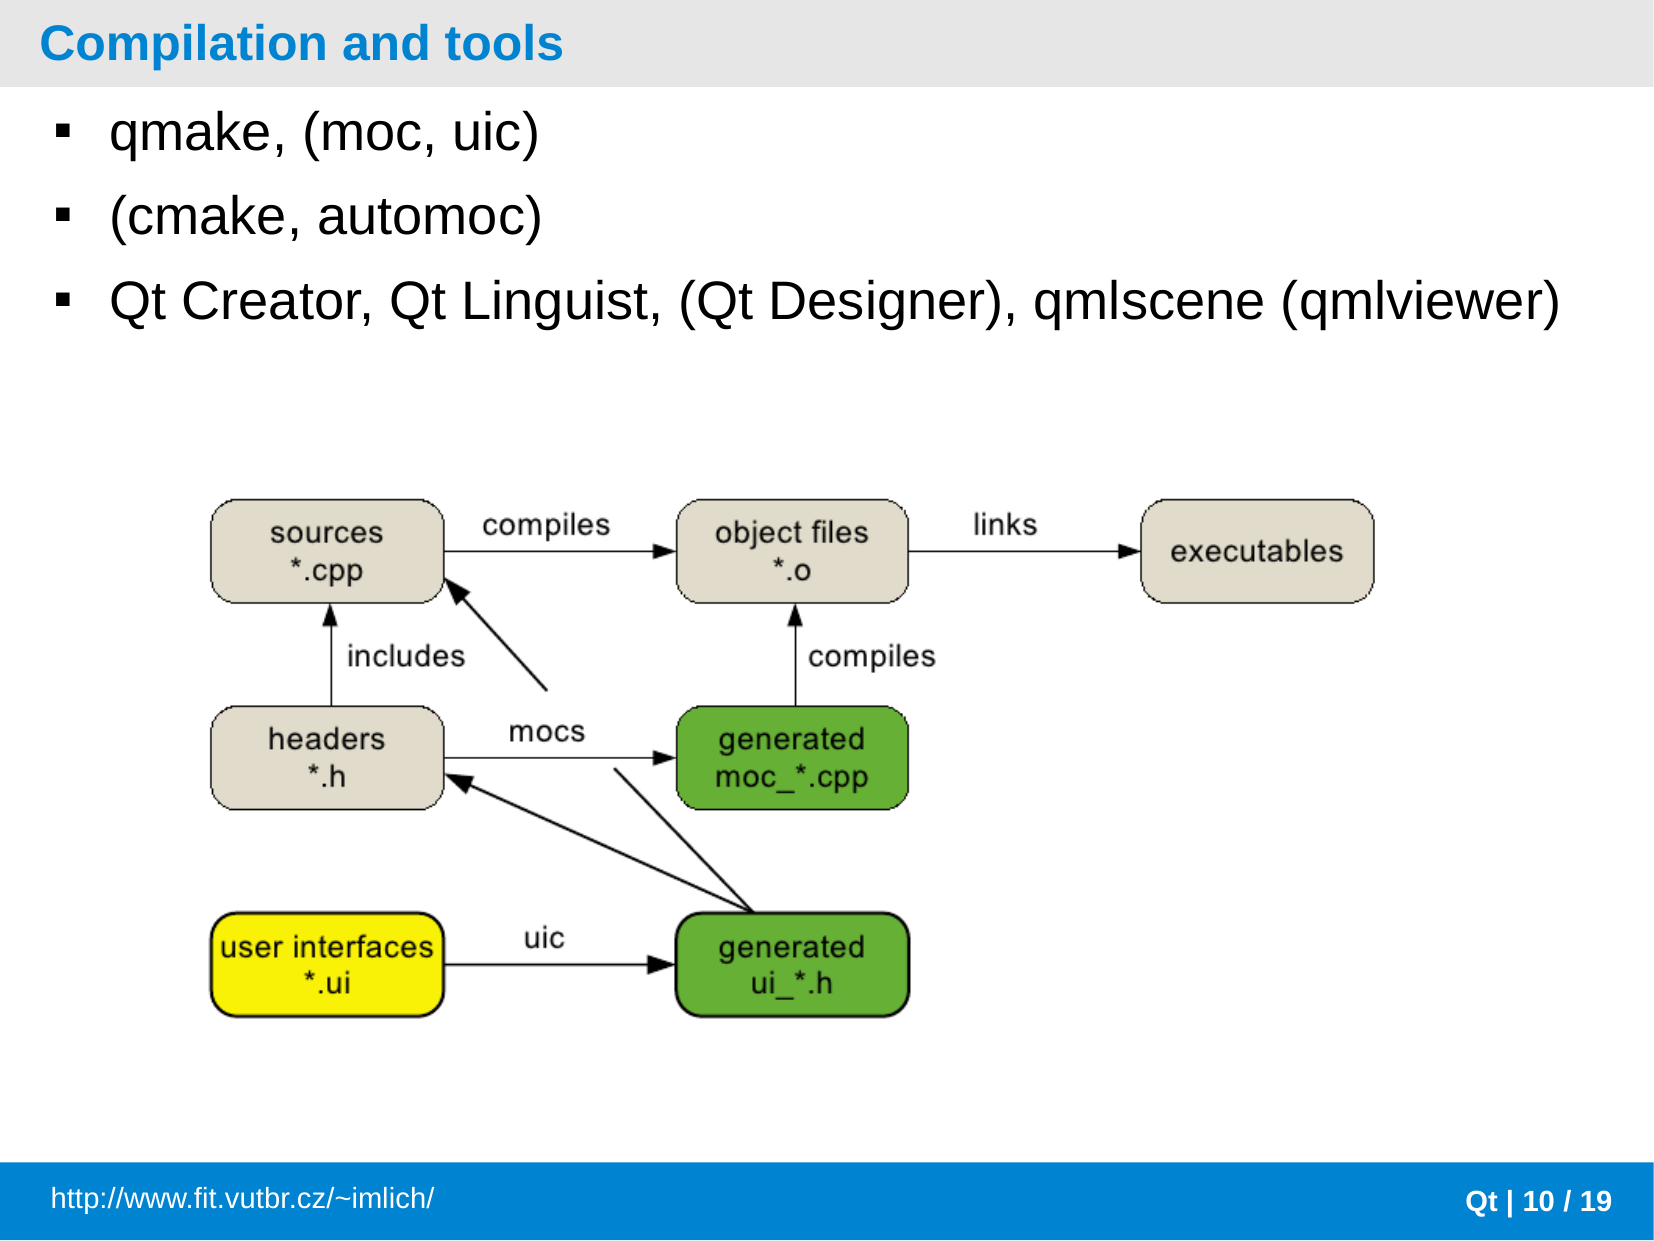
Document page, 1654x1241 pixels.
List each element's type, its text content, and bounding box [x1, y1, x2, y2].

list qmake, (moc, uic) (cmake, automoc) Qt Creator, Qt Linguist, (Qt Designer), qmlscene (qmlviewer) [38, 101, 1616, 1126]
title Compilation and tools [39, 5, 1615, 81]
picture [187, 482, 1400, 1051]
